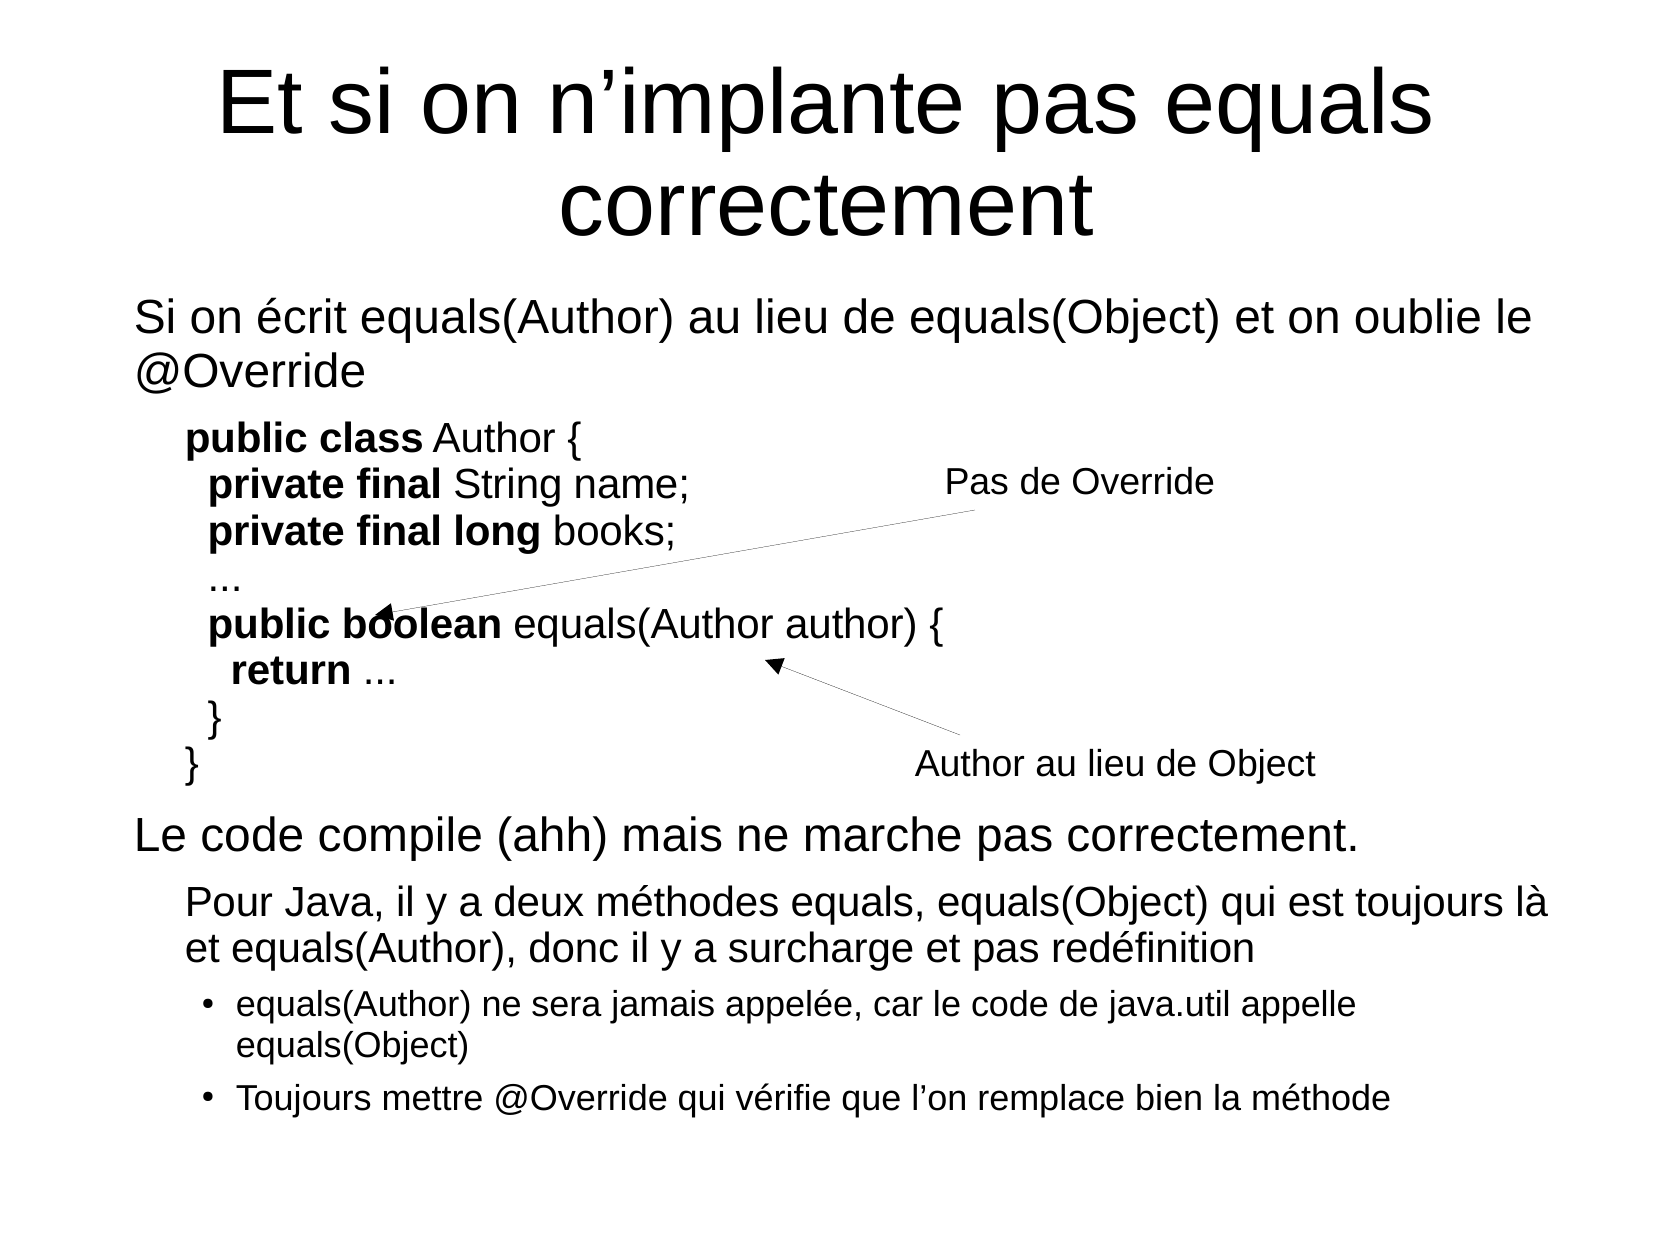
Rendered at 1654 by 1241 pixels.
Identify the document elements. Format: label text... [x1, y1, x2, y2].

text_box Pas de Override [929, 453, 1231, 511]
title Et si on n’implante pas equals correctement [82, 49, 1571, 257]
text_box Author au lieu de Object [900, 735, 1332, 792]
list Si on écrit equals(Author) au lieu de equals(Object) et on oublie le @Override public class Author { private final String name; private final long books; ... public boolean equals(Author author) { return ... } } Le code compile (ahh) mais ne marche pas correctement. Pour Java, il y a deux méthodes equals, equals(Object) qui est toujours là et equals(Author), donc il y a surcharge et pas redéfinition equals(Author) ne sera jamais appelée, car le code de java.util appelle equals(Object) Toujours mettre @Override qui vérifie que l’on remplace bien la méthode [82, 290, 1571, 1126]
